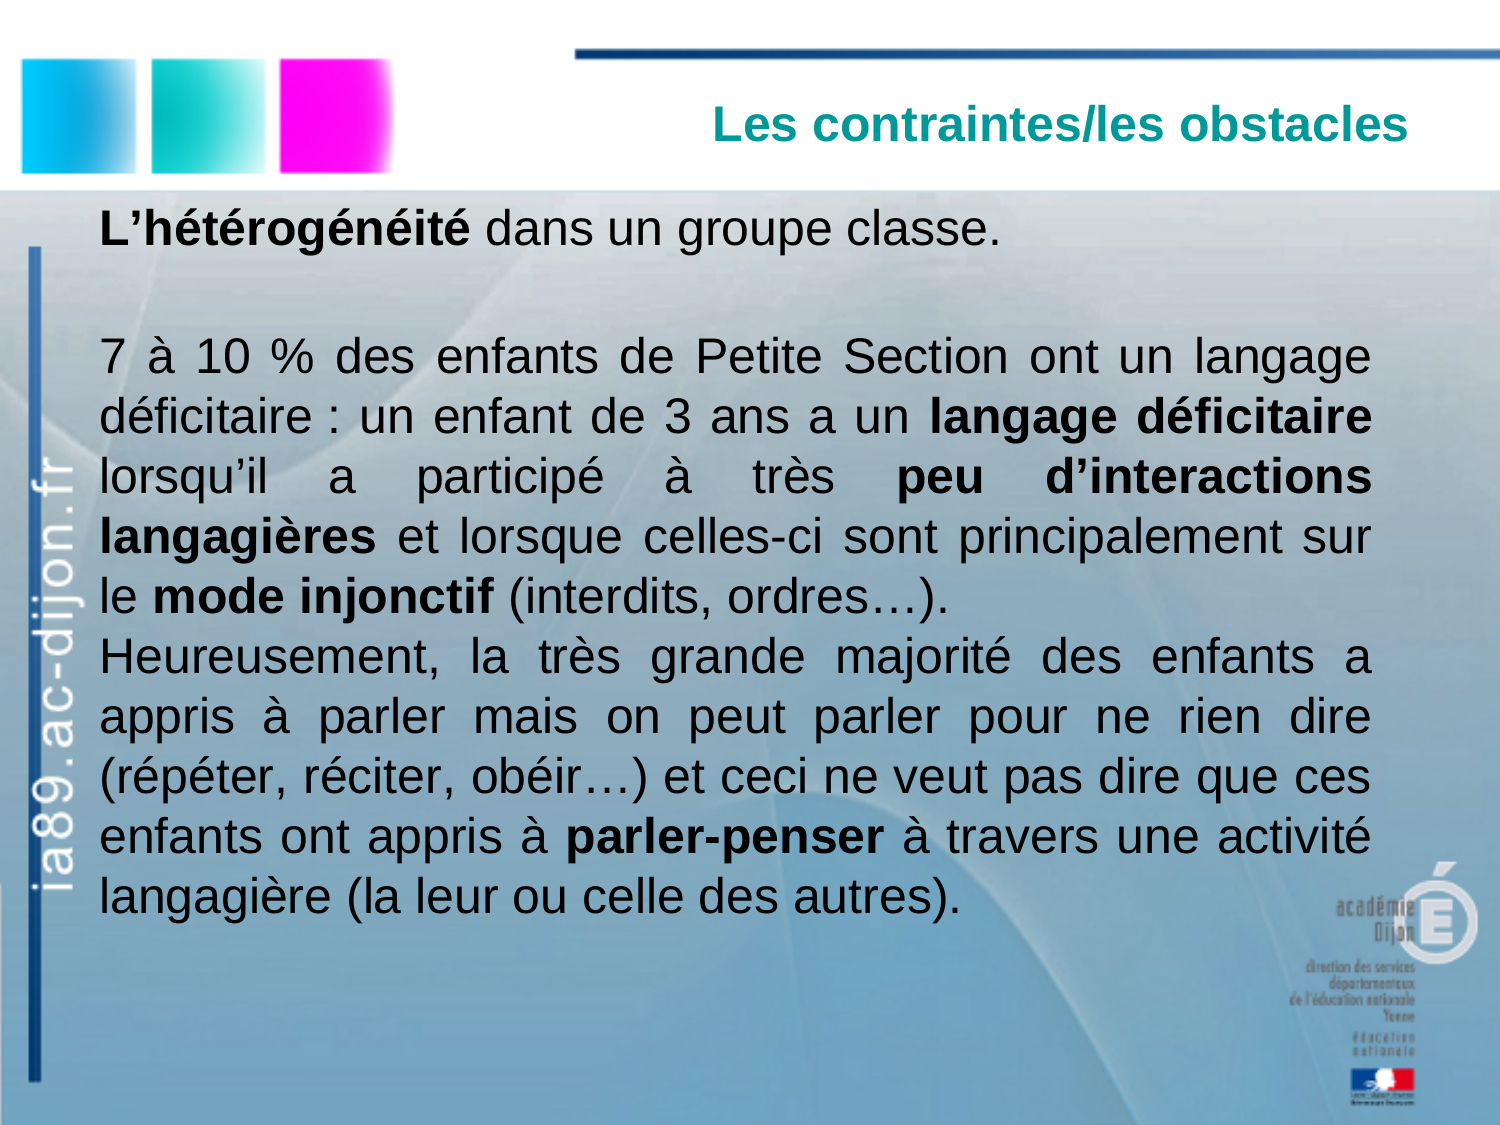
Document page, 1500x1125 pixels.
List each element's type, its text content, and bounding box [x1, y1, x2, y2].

list L’hétérogénéité dans un groupe classe. 7 à 10 % des enfants de Petite Section ont un langage déficitaire : un enfant de 3 ans a un langage déficitaire lorsqu’il a participé à très peu d’interactions langagières et lorsque celles-ci sont principalement sur le mode injonctif (interdits, ordres…). Heureusement, la très grande majorité des enfants a appris à parler mais on peut parler pour ne rien dire (répéter, réciter, obéir…) et ceci ne veut pas dire que ces enfants ont appris à parler-penser à travers une activité langagière (la leur ou celle des autres). [84, 187, 1388, 932]
picture [0, 0, 1500, 1125]
title Les contraintes/les obstacles [454, 42, 1425, 200]
